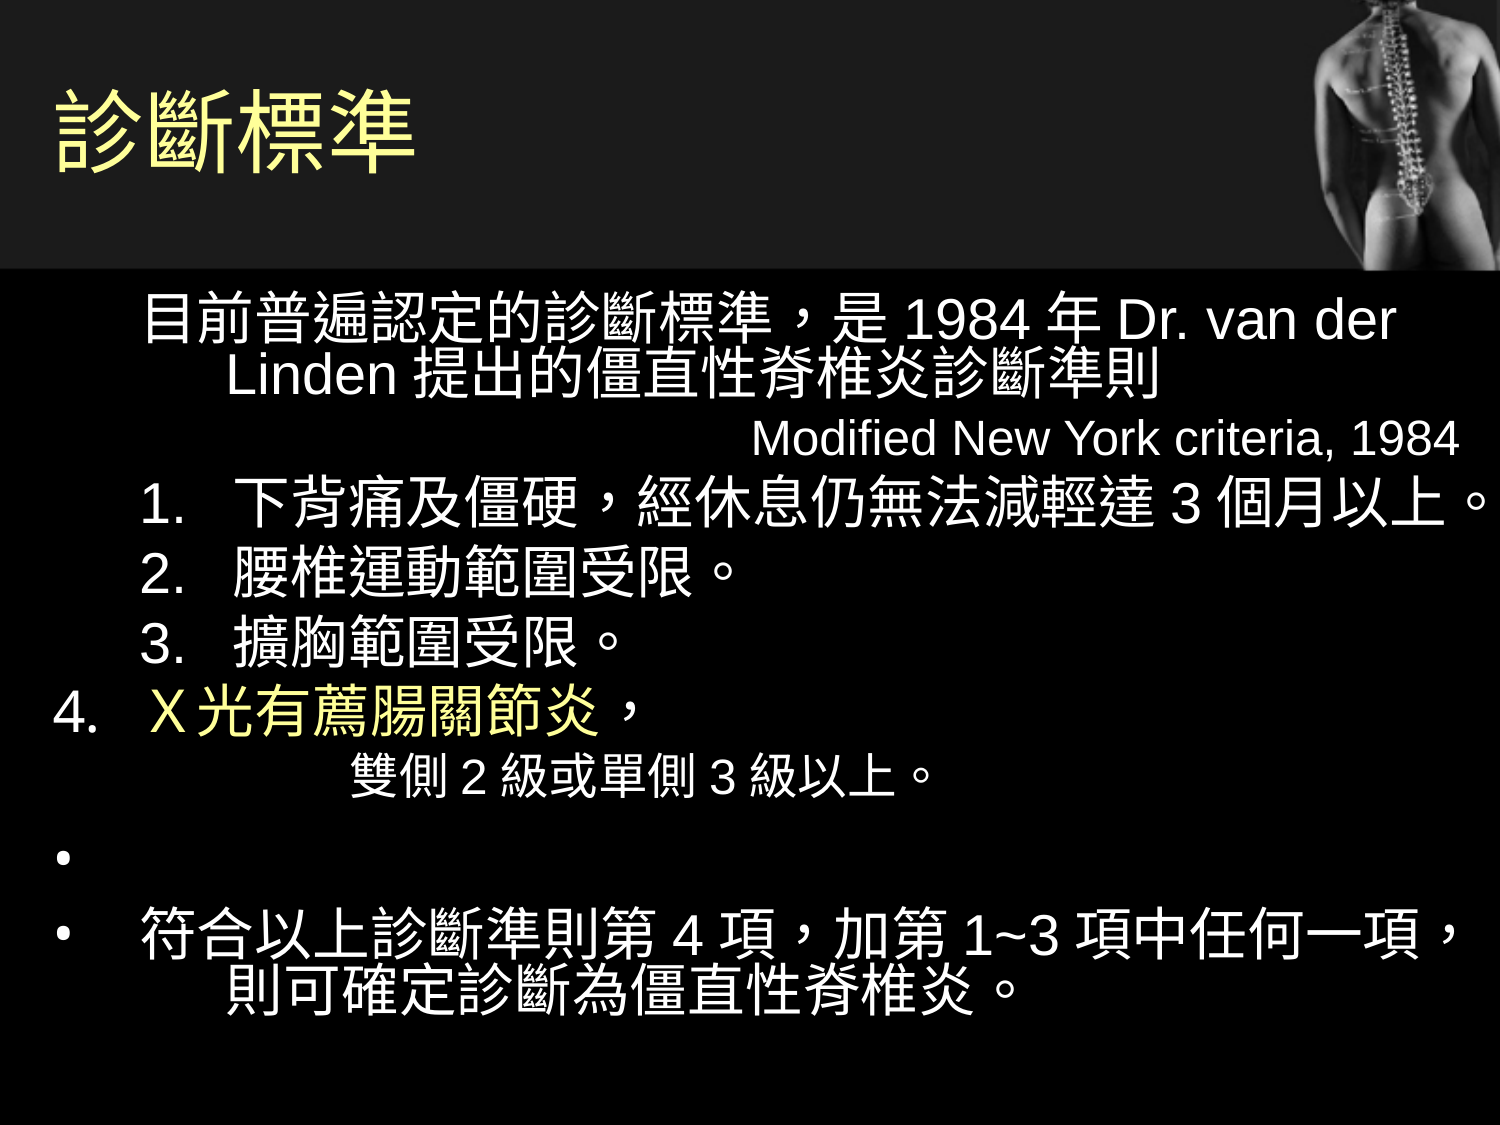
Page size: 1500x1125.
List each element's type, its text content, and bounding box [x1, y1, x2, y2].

title 診斷標準 [37, 32, 1300, 228]
list 目前普遍認定的診斷標準，是1984年Dr. van der Linden提出的僵直性脊椎炎診斷準則 Modified New York criteria, 1984 1. 下背痛及僵硬，經休息仍無法減輕達3個月以上。 2. 腰椎運動範圍受限。 3. 擴胸範圍受限。 Ｘ光有薦腸關節炎， 雙側2級或單側3級以上。 符合以上診斷準則第4項，加第1~3項中任何一項，則可確定診斷為僵直性脊椎炎。 [37, 287, 1476, 1059]
